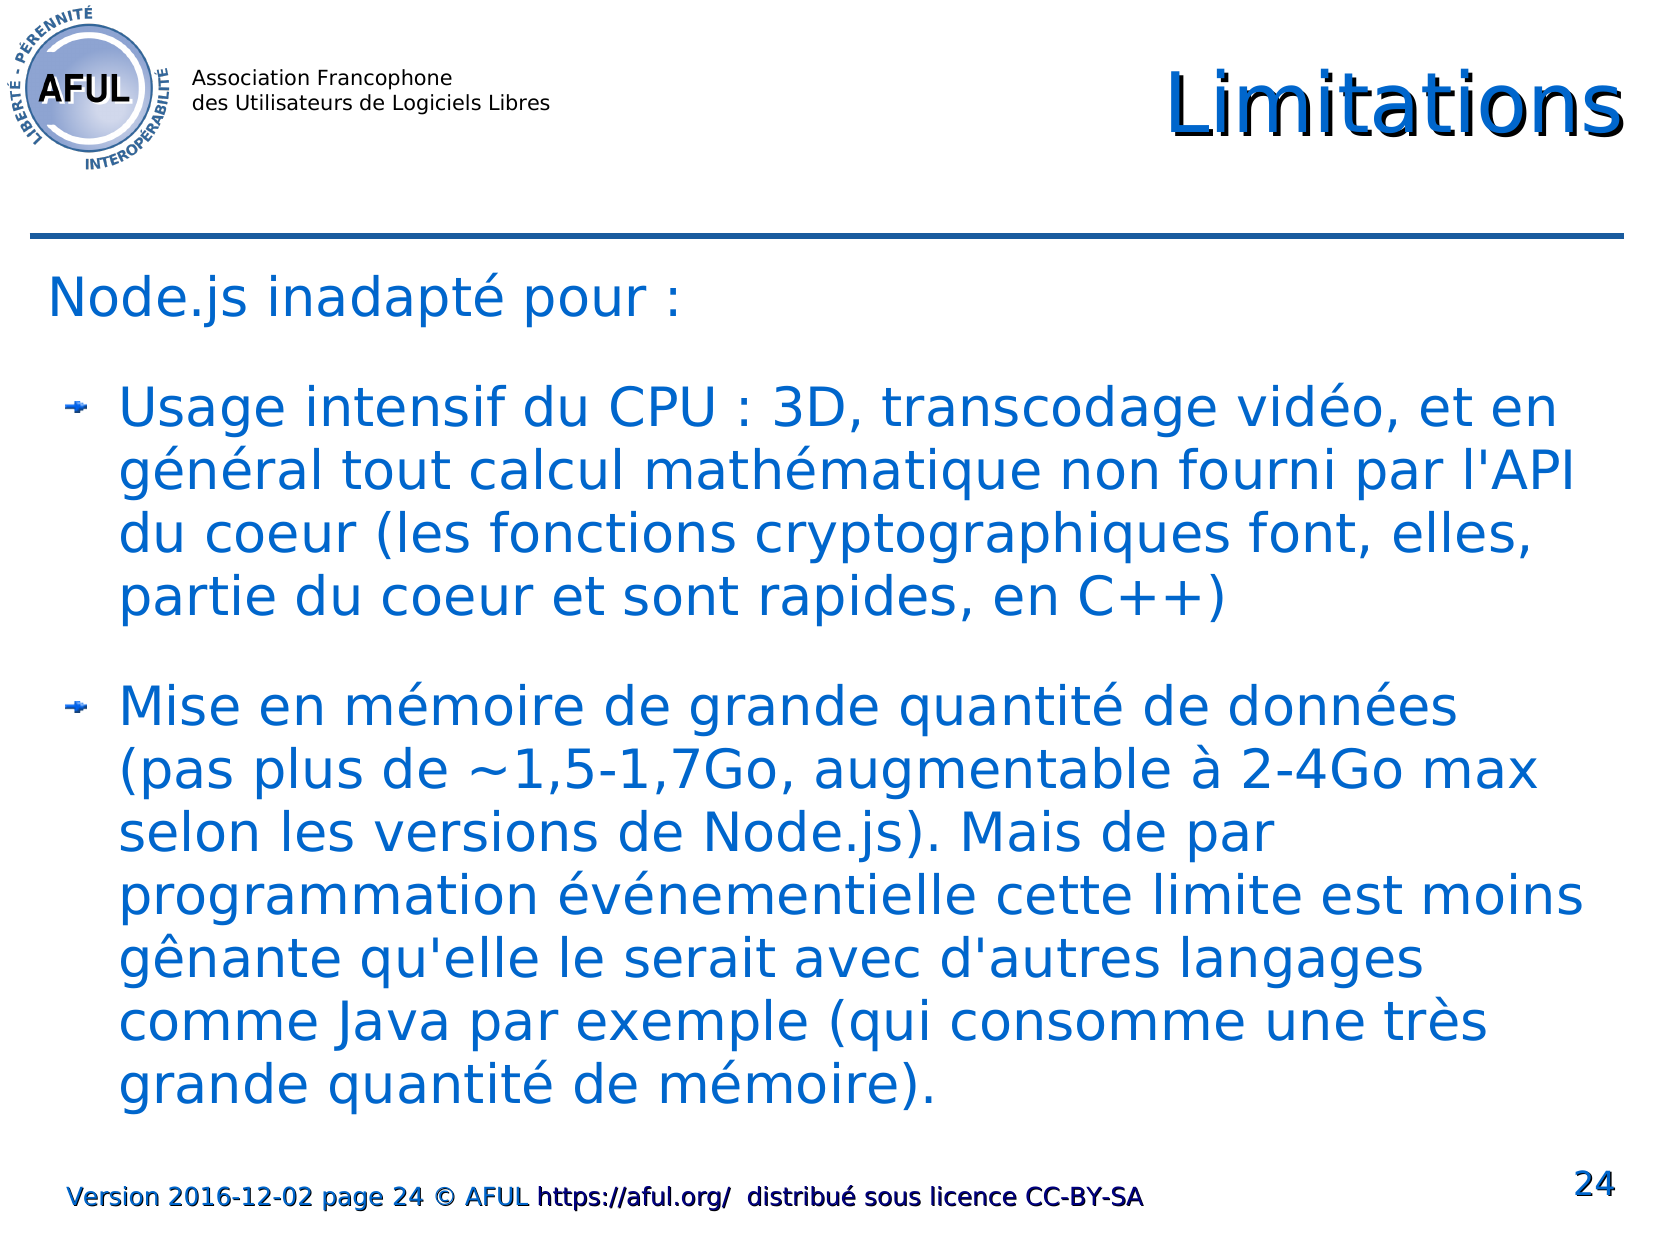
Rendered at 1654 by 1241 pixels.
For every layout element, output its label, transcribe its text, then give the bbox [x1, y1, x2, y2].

list Node.js inadapté pour : Usage intensif du CPU : 3D, transcodage vidéo, et en général tout calcul mathématique non fourni par l'API du coeur (les fonctions cryptographiques font, elles, partie du coeur et sont rapides, en C++) Mise en mémoire de grande quantité de données (pas plus de ~1,5-1,7Go, augmentable à 2-4Go max selon les versions de Node.js). Mais de par programmation événementielle cette limite est moins gênante qu'elle le serait avec d'autres langages comme Java par exemple (qui consomme une très grande quantité de mémoire). [47, 265, 1595, 1211]
title Limitations [501, 0, 1625, 207]
picture [0, 0, 178, 178]
